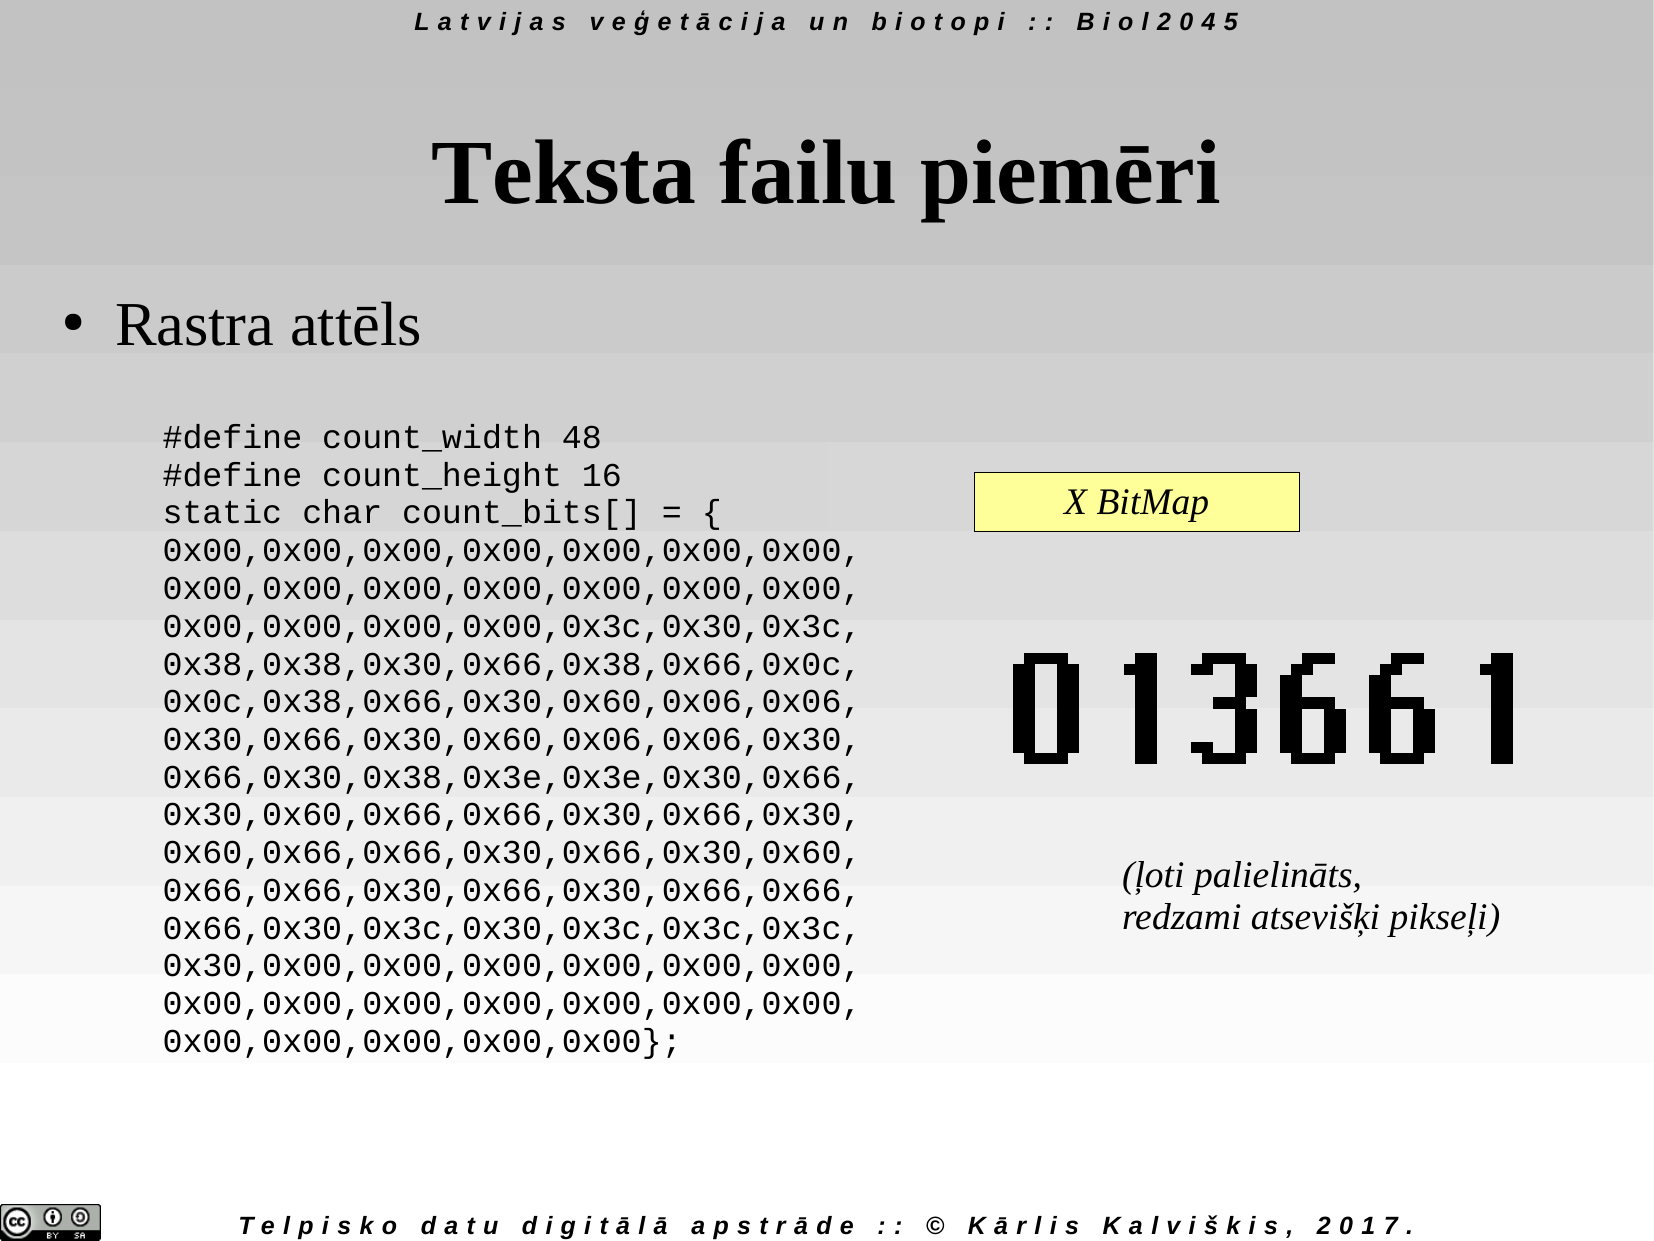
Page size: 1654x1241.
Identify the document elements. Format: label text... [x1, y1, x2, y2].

picture [0, 0, 1654, 1241]
title Teksta failu piemēri [29, 49, 1625, 296]
list Rastra attēls [44, 289, 1610, 1113]
text_box #define count_width 48 #define count_height 16 static char count_bits[] = { 0x00,0x00,0x00,0x00,0x00,0x00,0x00, 0x00,0x00,0x00,0x00,0x00,0x00,0x00, 0x00,0x00,0x00,0x00,0x3c,0x30,0x3c, 0x38,0x38,0x30,0x66,0x38,0x66,0x0c, 0x0c,0x38,0x66,0x30,0x60,0x06,0x06, 0x30,0x66,0x30,0x60,0x06,0x06,0x30, 0x66,0x30,0x38,0x3e,0x3e,0x30,0x66, 0x30,0x60,0x66,0x66,0x30,0x66,0x30, 0x60,0x66,0x66,0x30,0x66,0x30,0x60, 0x66,0x66,0x30,0x66,0x30,0x66,0x66, 0x66,0x30,0x3c,0x30,0x3c,0x3c,0x3c, 0x30,0x00,0x00,0x00,0x00,0x00,0x00, 0x00,0x00,0x00,0x00,0x00,0x00,0x00, 0x00,0x00,0x00,0x00,0x00}; [147, 413, 878, 1134]
text_box (ļoti palielināts, redzami atsevišķi pikseļi) [1107, 847, 1516, 945]
text_box X BitMap [974, 472, 1300, 532]
